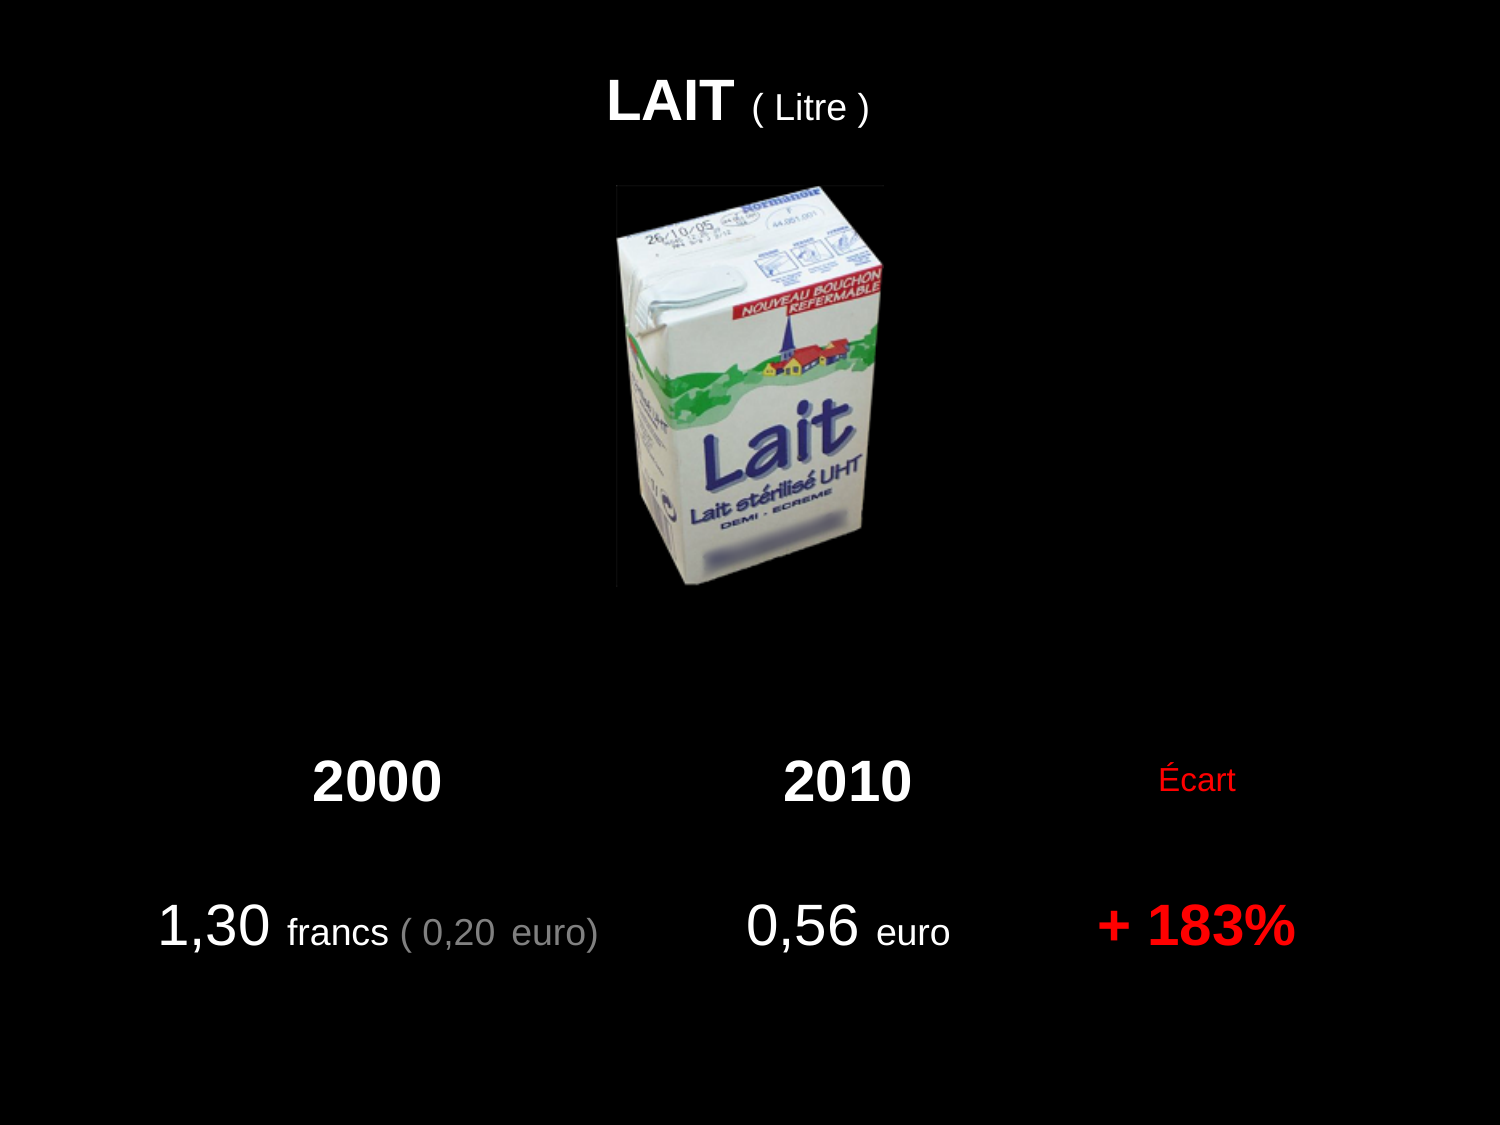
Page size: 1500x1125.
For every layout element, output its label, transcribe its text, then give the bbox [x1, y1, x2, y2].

picture [616, 185, 884, 587]
table_cell 1,30 francs ( 0,20 euro) [124, 821, 632, 1023]
table_cell 0,56 euro [632, 821, 1065, 1023]
table_header Écart [1065, 735, 1329, 821]
text_box LAIT ( Litre ) [419, 54, 1058, 141]
table_header 2010 [632, 735, 1065, 821]
table_header 2000 [124, 735, 632, 821]
table_cell + 183% [1065, 821, 1329, 1023]
